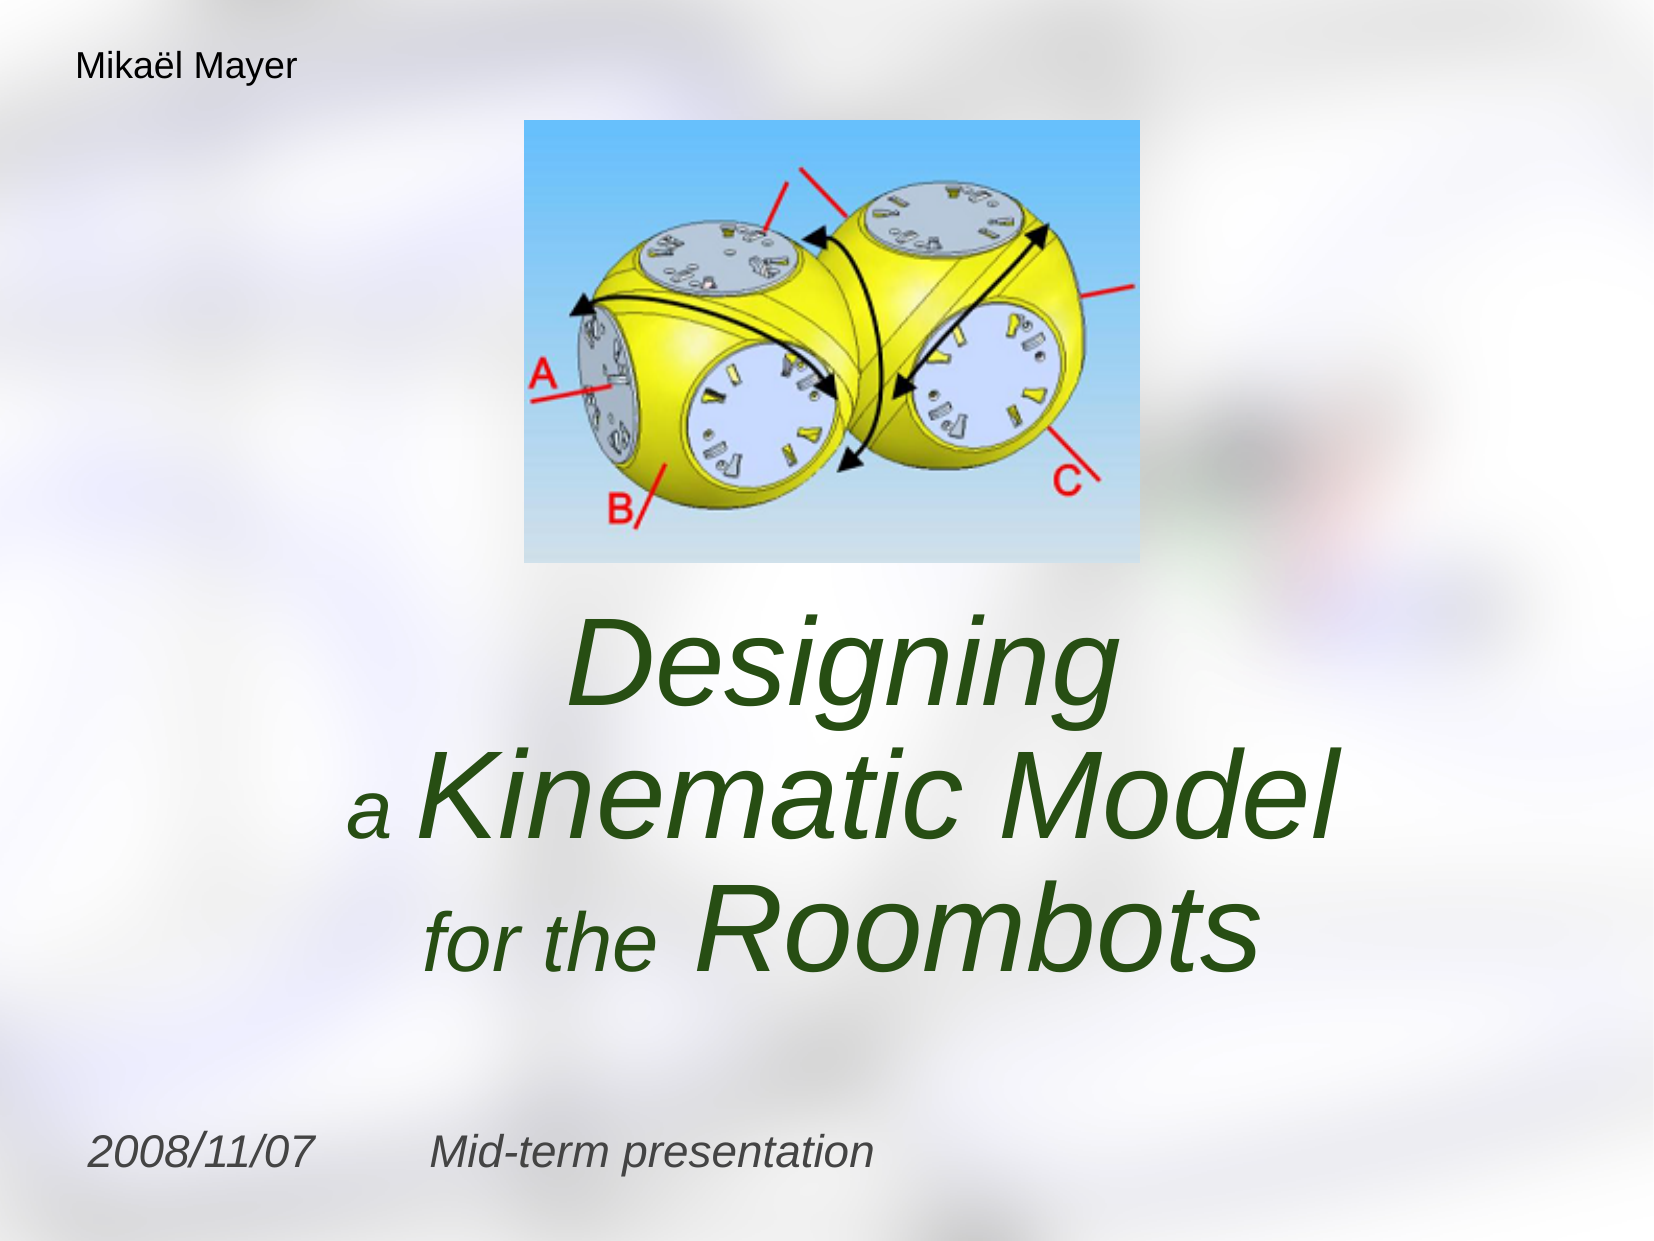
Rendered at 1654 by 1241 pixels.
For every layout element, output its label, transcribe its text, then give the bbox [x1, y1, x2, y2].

text_box Mikaël Mayer [60, 37, 376, 113]
title Designing a Kinematic Model for the Roombots [149, 599, 1537, 1058]
text_box 2008/11/07 Mid-term presentation [50, 1124, 913, 1178]
picture [0, 0, 1654, 1241]
